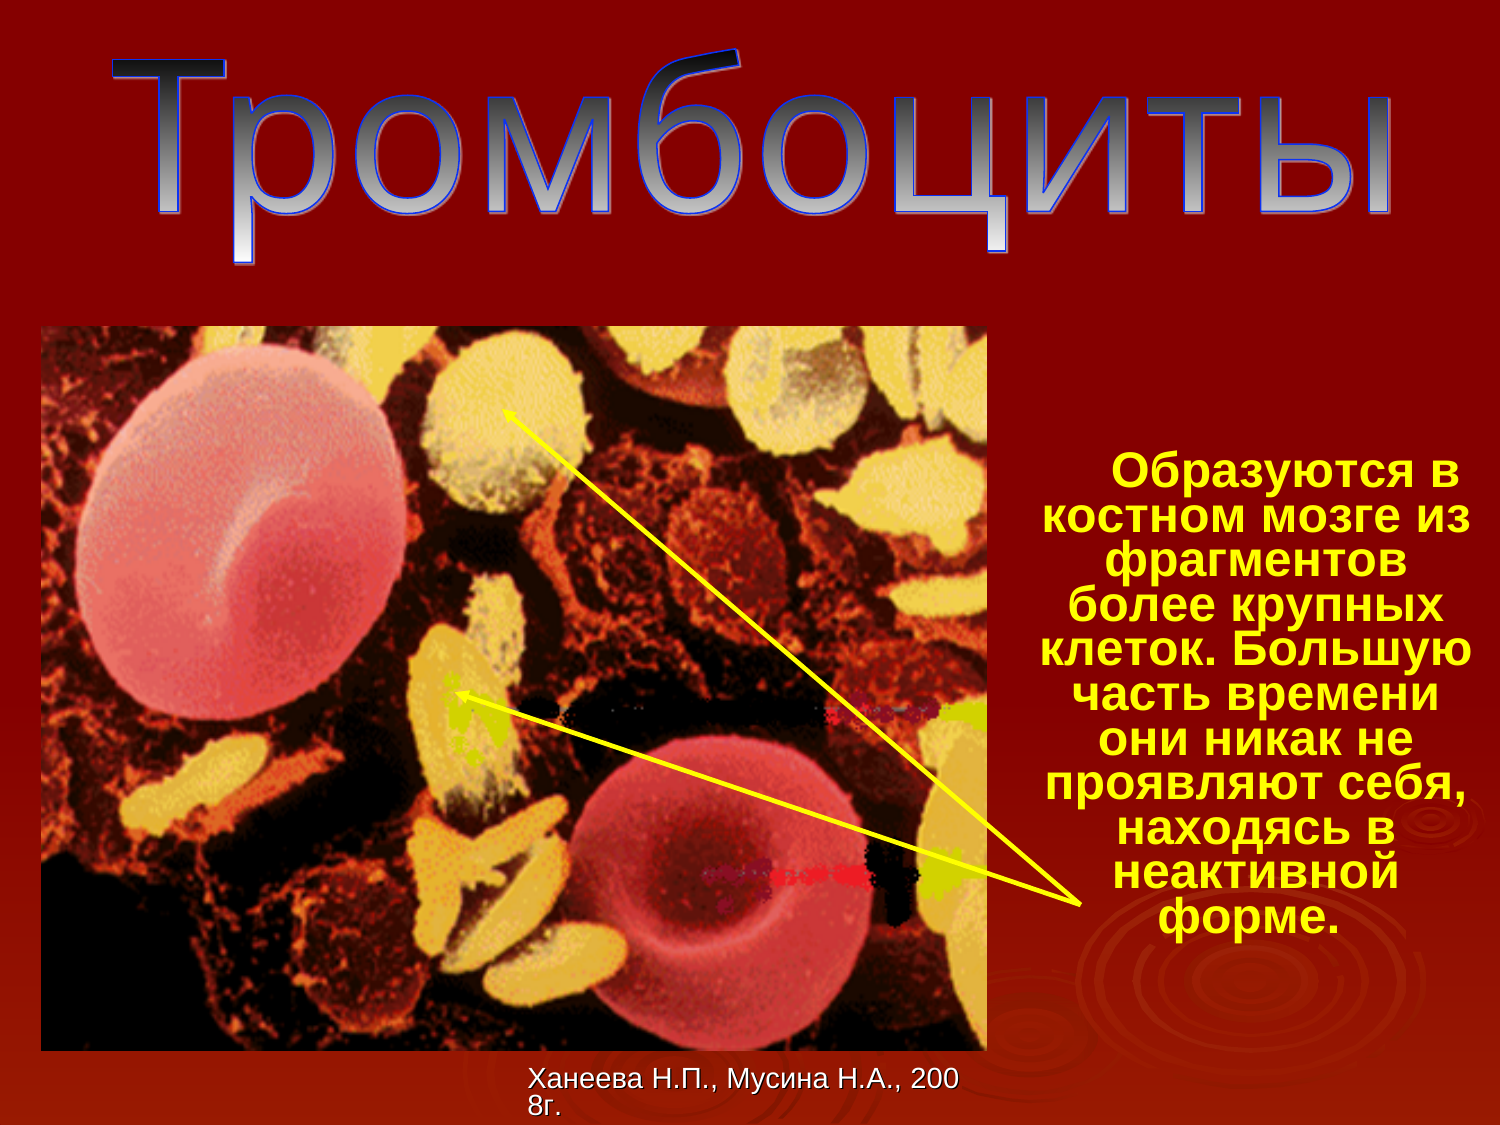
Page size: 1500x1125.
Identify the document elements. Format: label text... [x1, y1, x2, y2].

text_box Тромбоциты [355, 95, 460, 214]
text_box Тромбоциты [895, 97, 1006, 252]
text_box Тромбоциты [1147, 97, 1239, 212]
text_box Тромбоциты [638, 48, 740, 214]
text_box Тромбоциты [1260, 97, 1351, 212]
list Образуются в костном мозге из фрагментов более крупных клеток. Большую часть времени они никак не проявляют себя, находясь в неактивной форме. [1012, 444, 1500, 1010]
text_box Тромбоциты [233, 95, 333, 263]
text_box Тромбоциты [488, 97, 609, 212]
text_box Тромбоциты [762, 95, 867, 214]
text_box Тромбоциты [112, 59, 225, 212]
text_box Тромбоциты [1027, 97, 1126, 212]
picture [41, 326, 987, 1051]
text_box Тромбоциты [1369, 97, 1388, 212]
